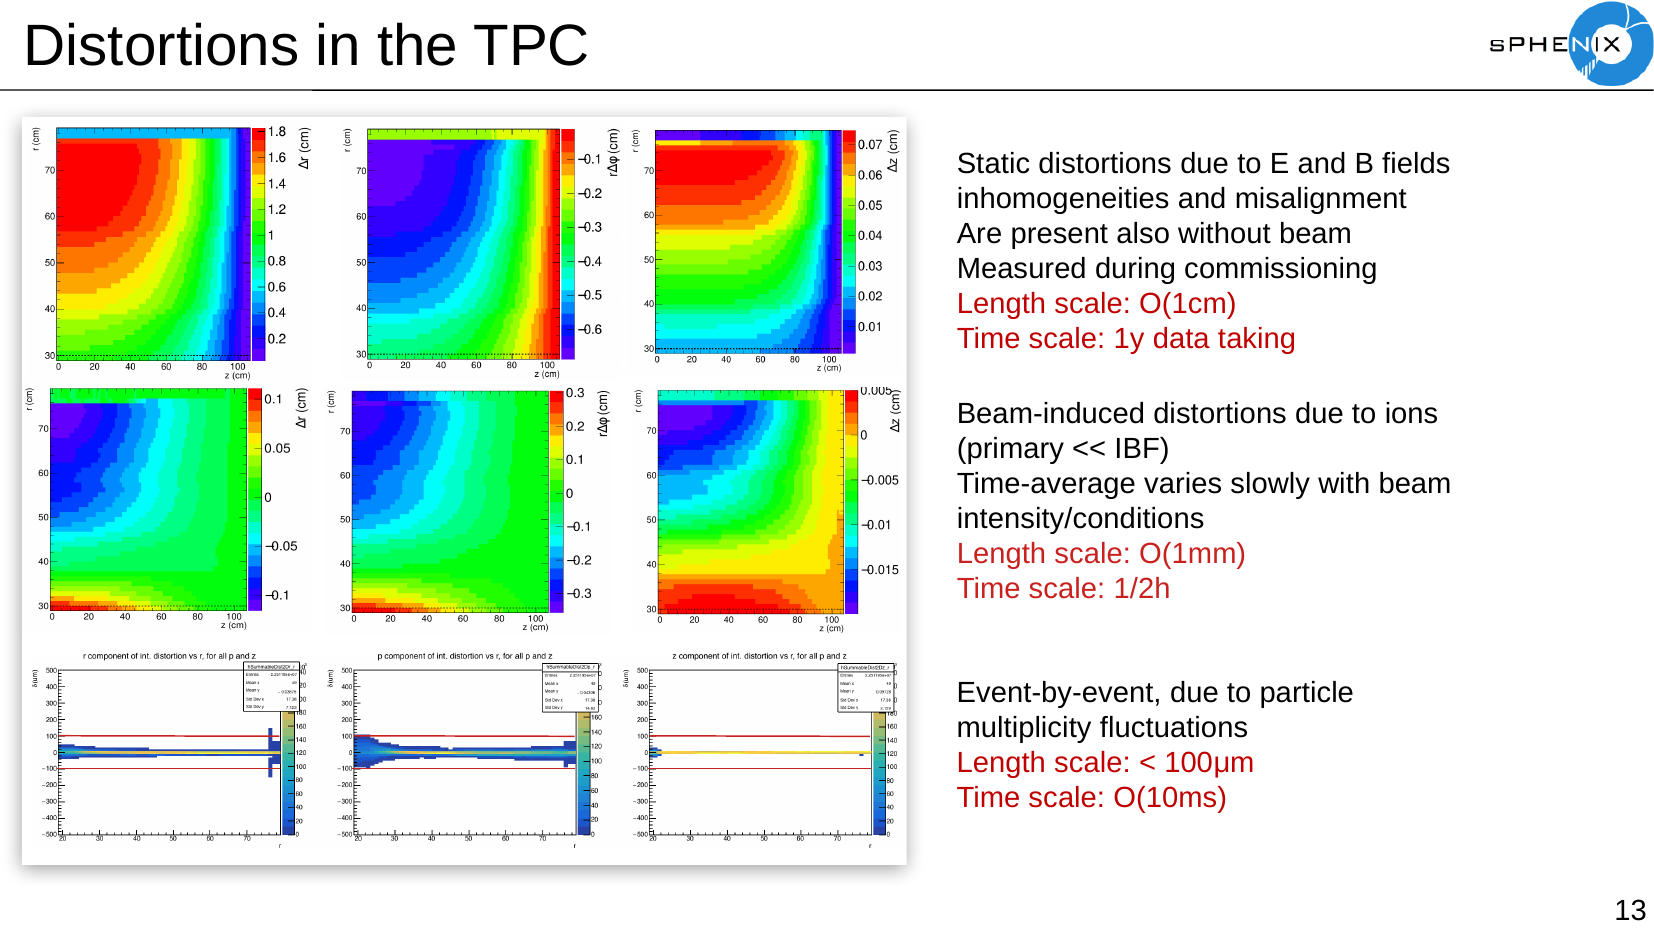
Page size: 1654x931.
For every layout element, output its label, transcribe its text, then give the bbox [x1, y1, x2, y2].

picture [26, 651, 906, 852]
picture [627, 128, 901, 375]
picture [22, 386, 311, 633]
picture [324, 386, 612, 635]
picture [1490, 1, 1654, 86]
picture [340, 121, 621, 381]
text_box [21, 116, 907, 865]
text_box Event-by-event, due to particle multiplicity fluctuations Length scale: < 100μm Time scale: O(10ms) [941, 666, 1477, 832]
picture [27, 120, 313, 383]
picture [630, 387, 901, 634]
text_box Beam-induced distortions due to ions (primary << IBF) Time-average varies slowly with beam intensity/conditions Length scale: O(1mm) Time scale: 1/2h [942, 386, 1515, 615]
text_box Distortions in the TPC [0, 0, 1500, 79]
text_box Static distortions due to E and B fields inhomogeneities and misalignment Are present also without beam Measured during commissioning Length scale: O(1cm) Time scale: 1y data taking [942, 136, 1470, 365]
